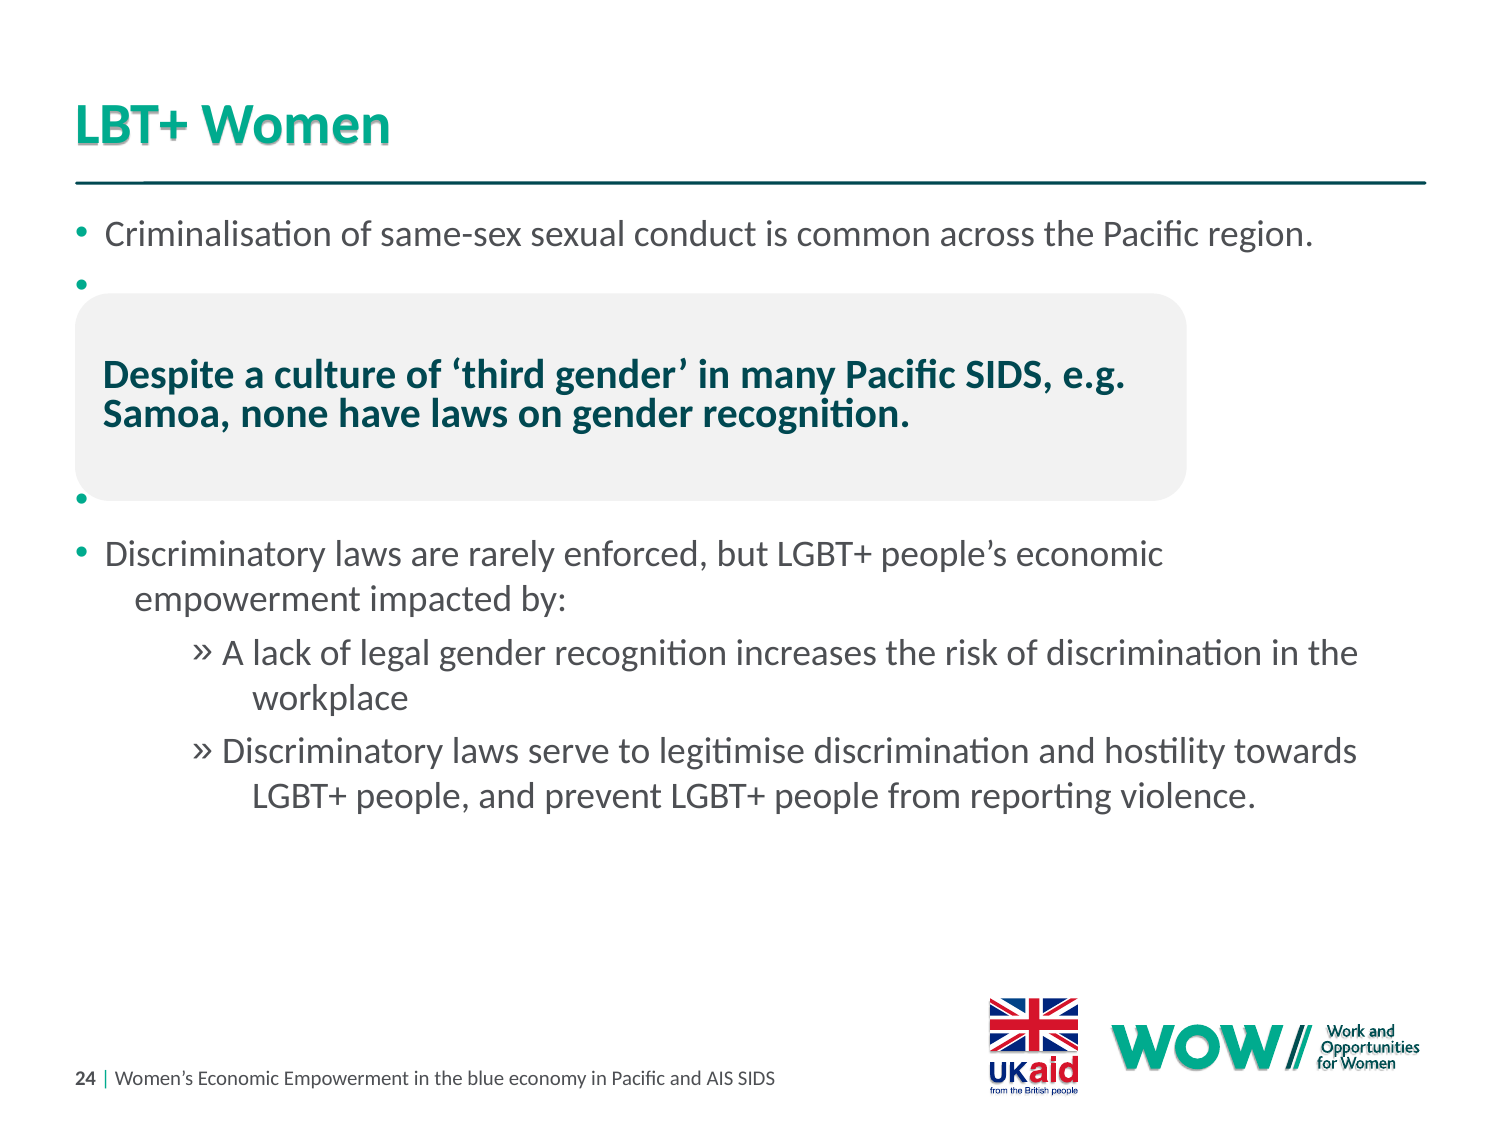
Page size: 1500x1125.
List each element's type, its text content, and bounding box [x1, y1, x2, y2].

text_box [50, 224, 1399, 677]
text_box Despite a culture of ‘third gender’ in many Pacific SIDS, e.g. Samoa, none have laws on gender recognition. [75, 293, 1187, 501]
title LBT+ Women [75, 49, 1424, 163]
text_box 24 | Women’s Economic Empowerment in the blue economy in Pacific and AIS SIDS [75, 1032, 852, 1093]
text_box Criminalisation of same-sex sexual conduct is common across the Pacific region. Discriminatory laws are rarely enforced, but LGBT+ people’s economic empowerment impacted by: A lack of legal gender recognition increases the risk of discrimination in the workplace Discriminatory laws serve to legitimise discrimination and hostility towards LGBT+ people, and prevent LGBT+ people from reporting violence. [75, 209, 1365, 306]
